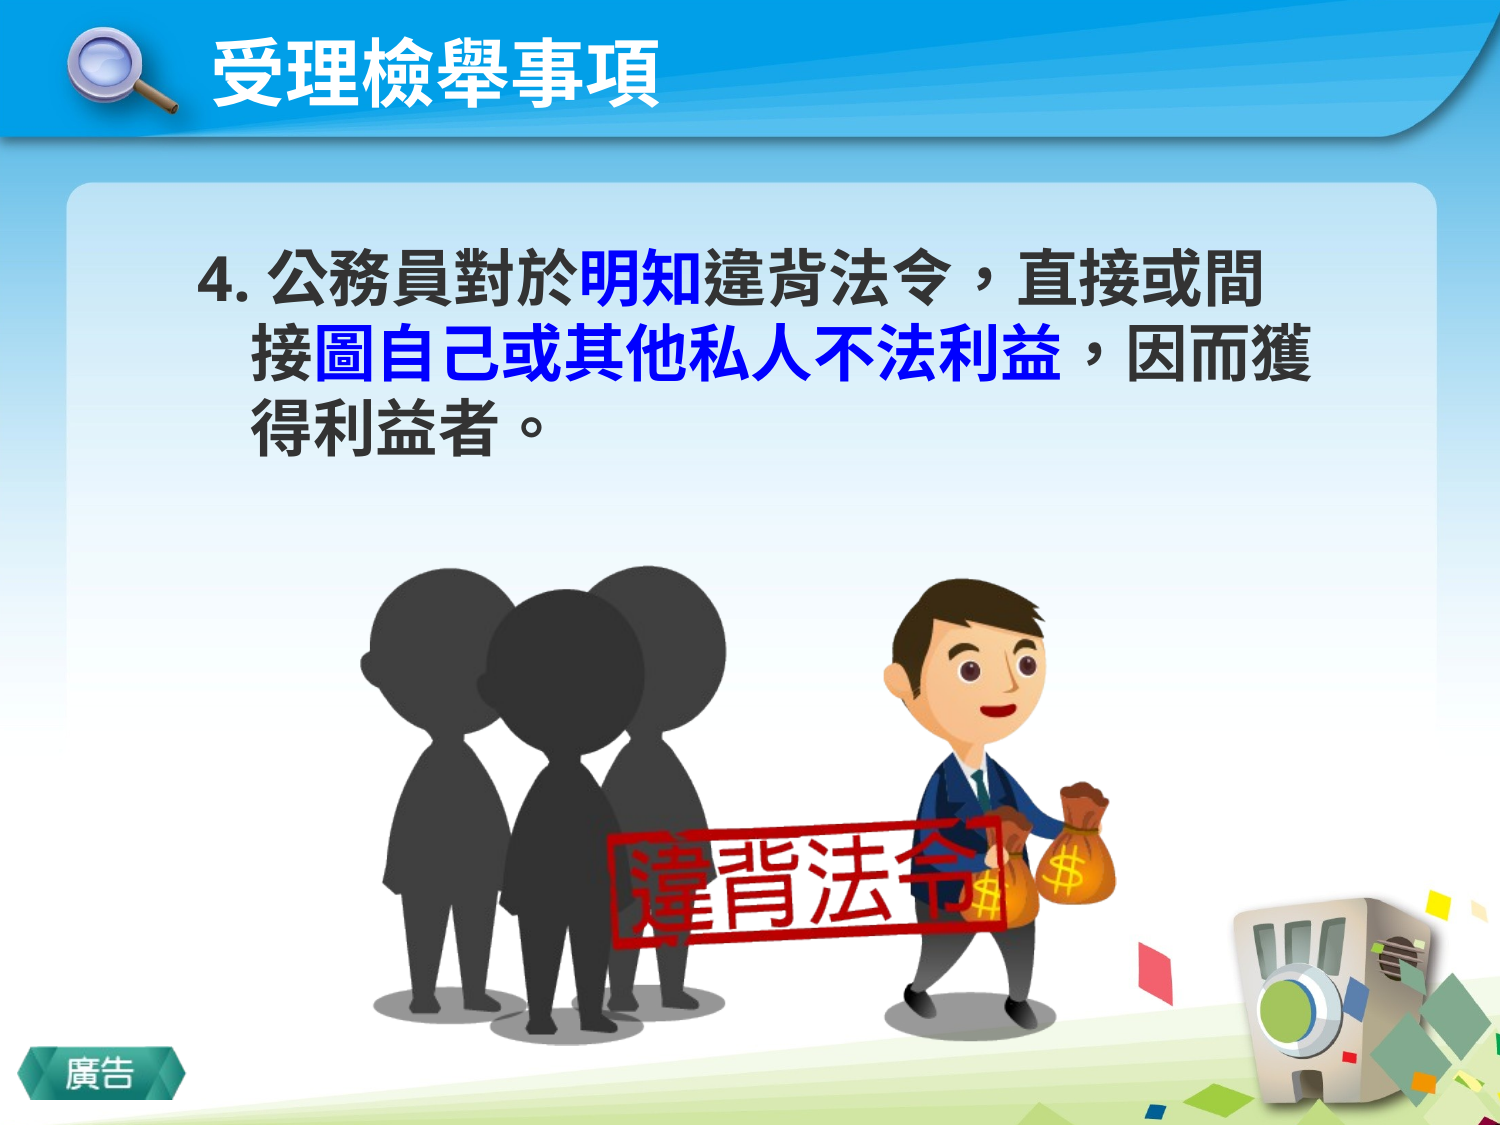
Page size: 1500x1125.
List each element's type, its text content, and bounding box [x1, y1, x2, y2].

picture [67, 27, 179, 114]
picture [0, 0, 1500, 1125]
text_box 4.公務員對於明知違背法令，直接或間接圖自己或其他私人不法利益，因而獲得利益者。 [183, 231, 1329, 472]
text_box 受理檢舉事項 [195, 18, 680, 125]
